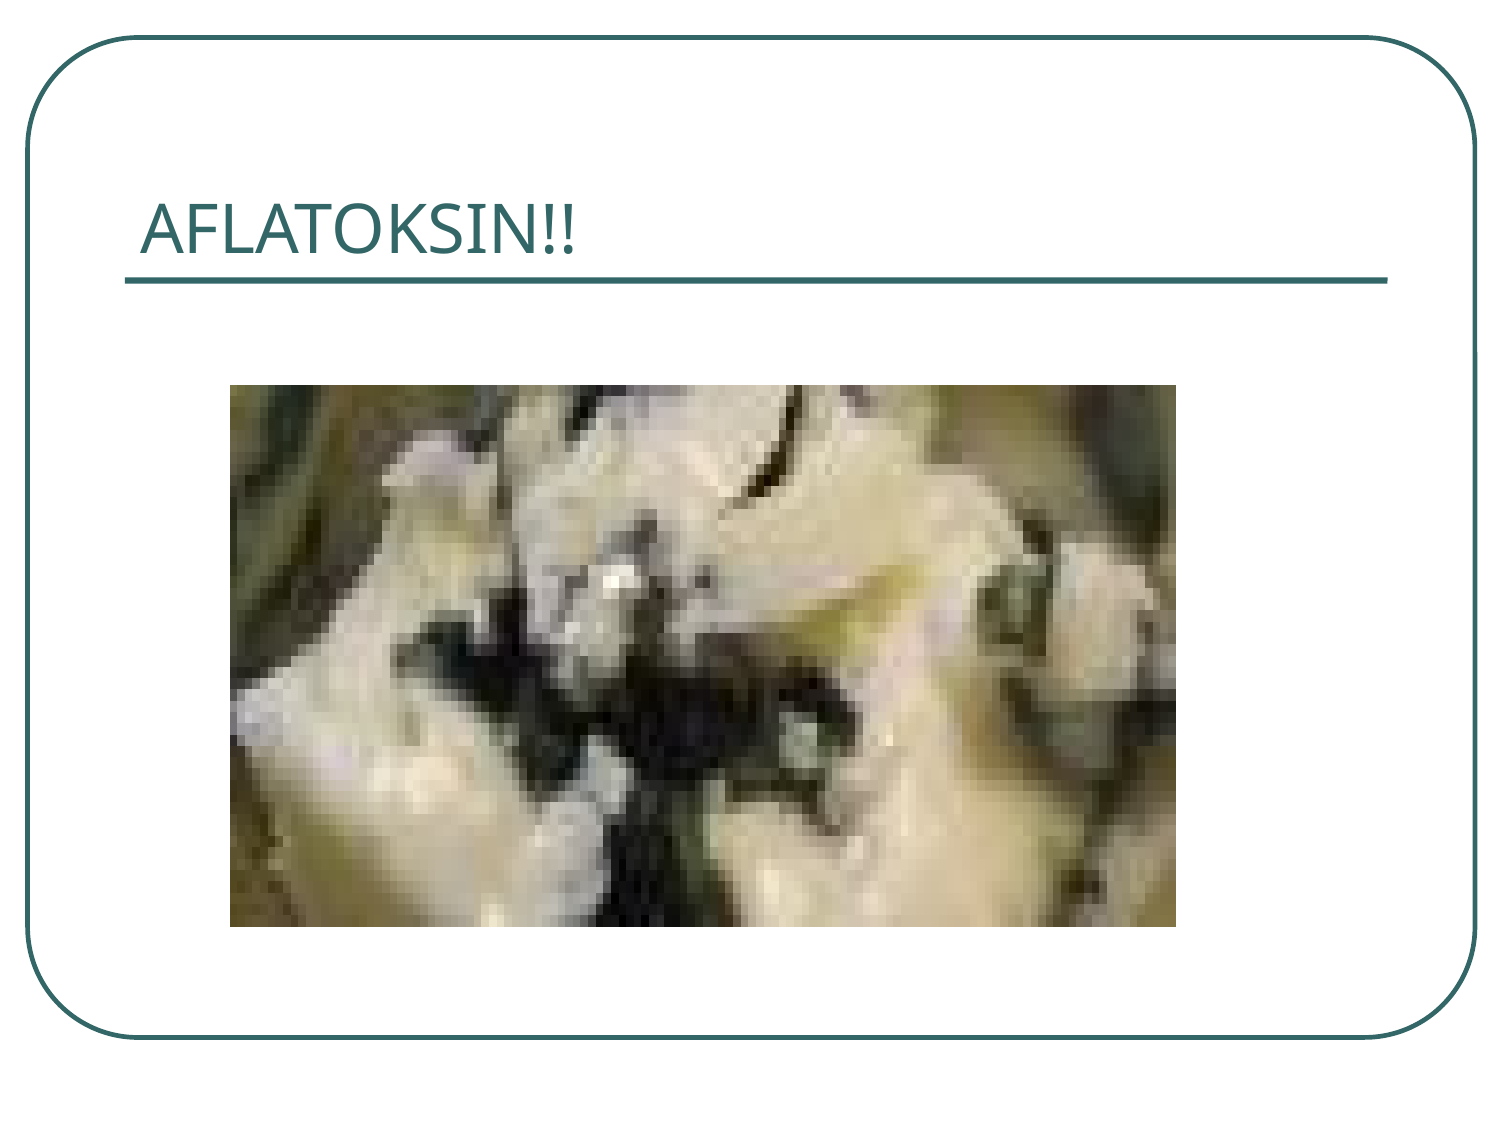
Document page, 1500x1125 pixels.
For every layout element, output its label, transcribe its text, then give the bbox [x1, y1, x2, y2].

picture [230, 385, 1176, 927]
title AFLATOKSIN!! [125, 87, 1388, 275]
